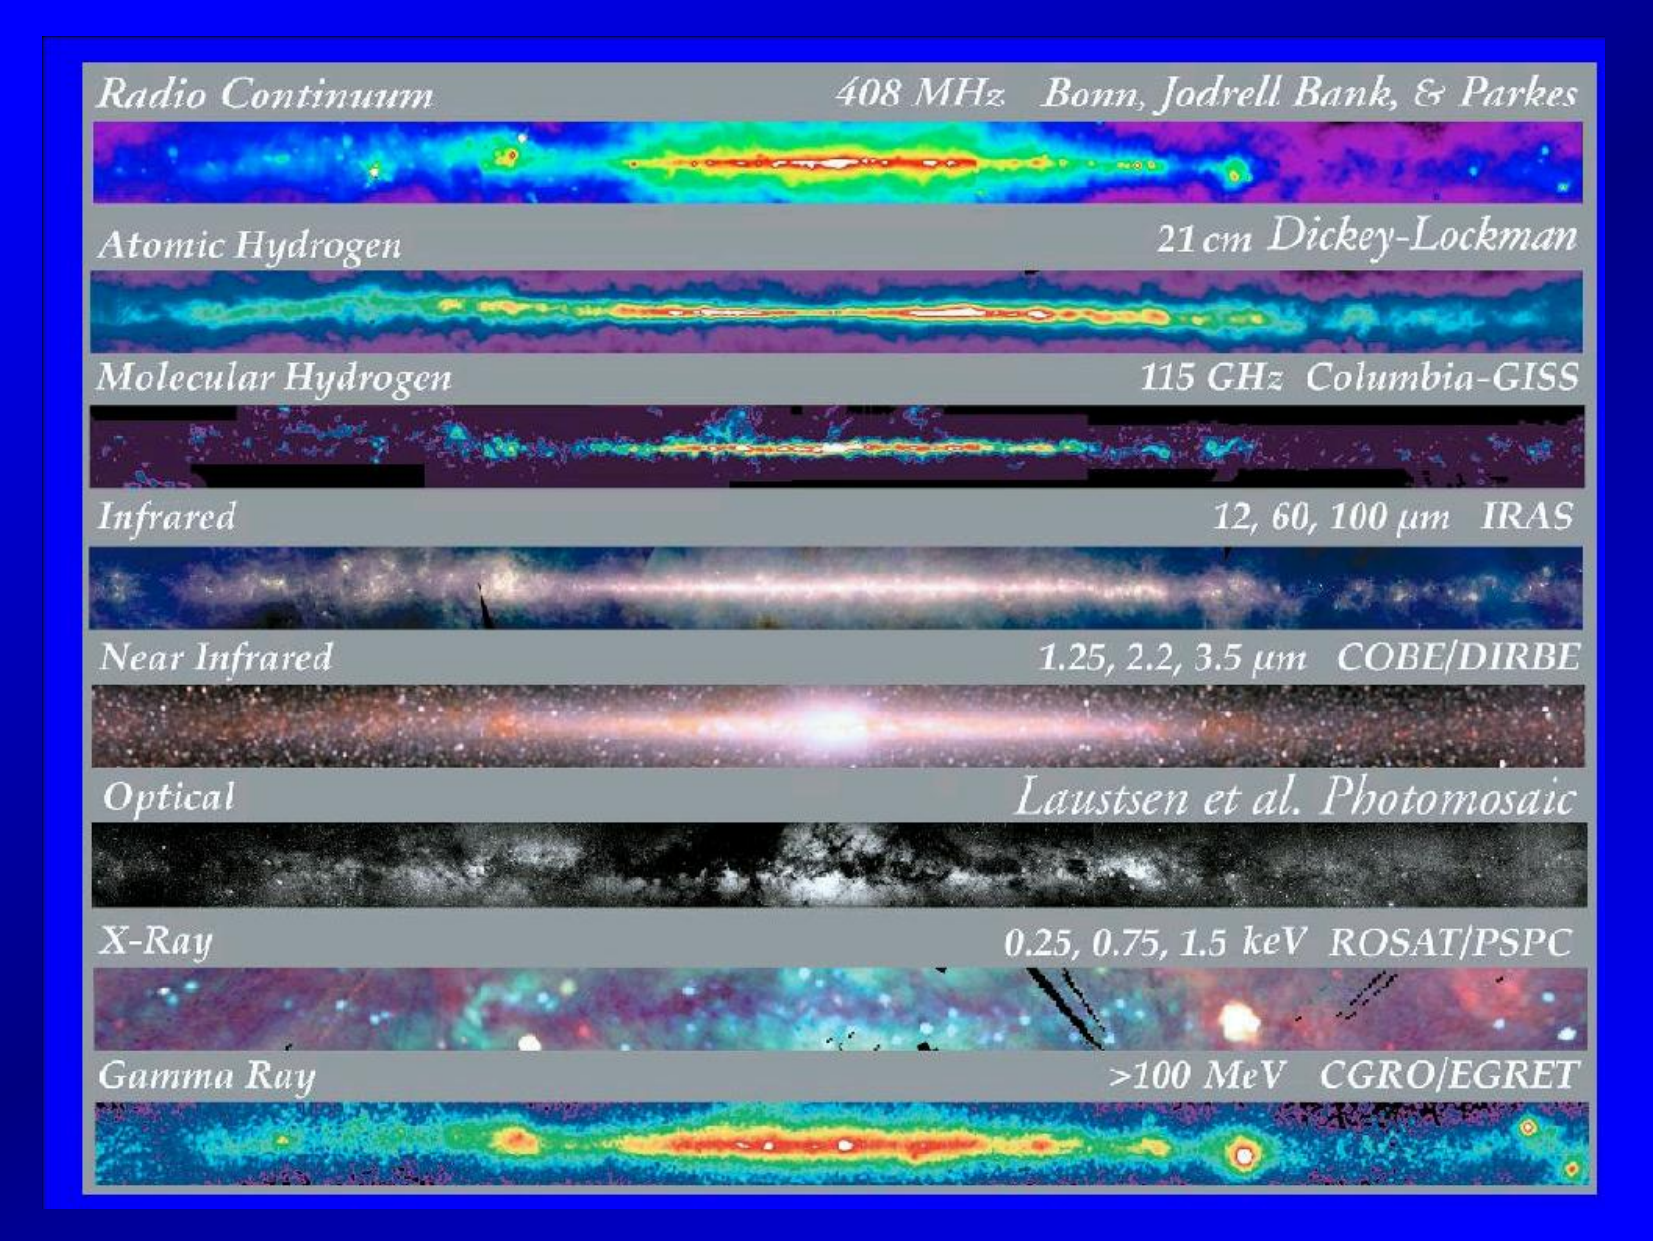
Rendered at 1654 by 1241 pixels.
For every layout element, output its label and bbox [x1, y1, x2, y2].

picture [42, 36, 1605, 1209]
